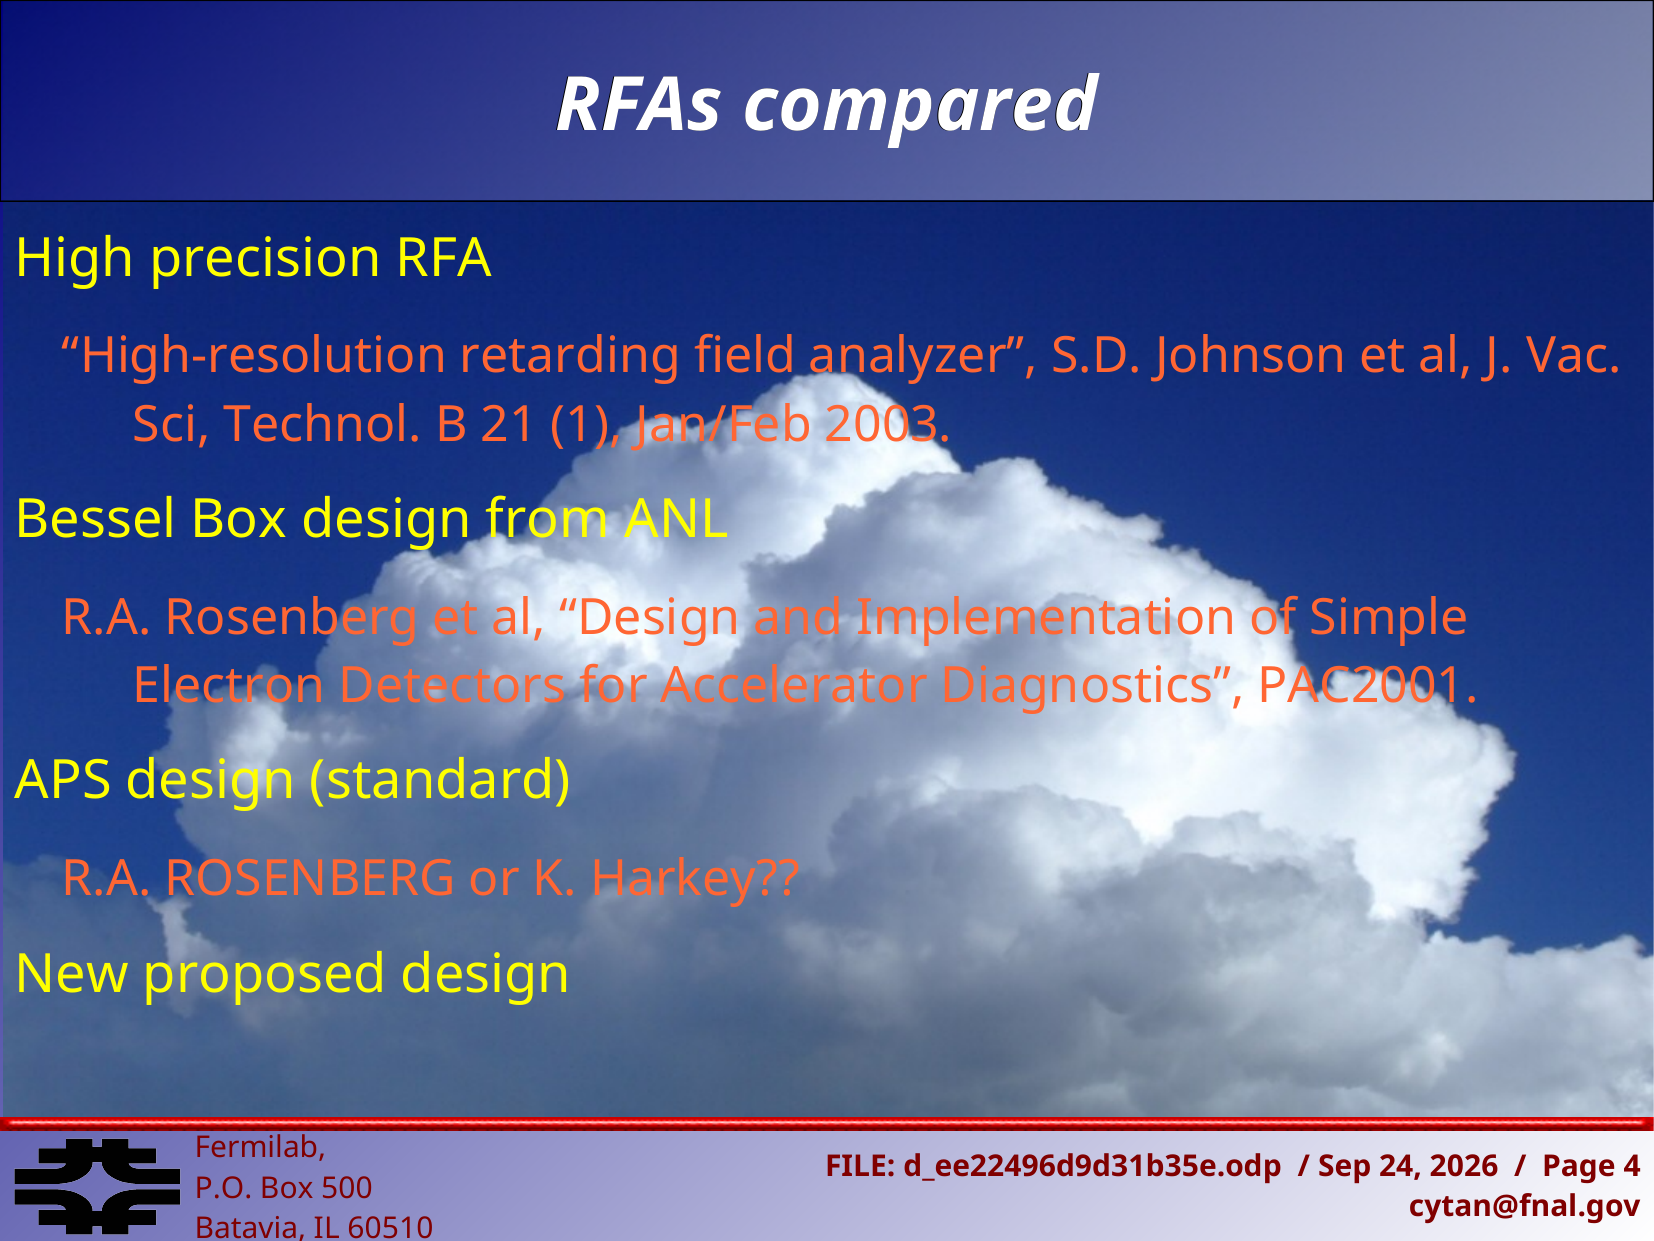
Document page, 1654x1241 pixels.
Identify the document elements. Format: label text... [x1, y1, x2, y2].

list High precision RFA “High-resolution retarding field analyzer”, S.D. Johnson et al, J. Vac. Sci, Technol. B 21 (1), Jan/Feb 2003. Bessel Box design from ANL R.A. Rosenberg et al, “Design and Implementation of Simple Electron Detectors for Accelerator Diagnostics”, PAC2001. APS design (standard) R.A. ROSENBERG​​ or K. Harkey?? New proposed design [2, 218, 1642, 1069]
picture [3, 197, 1653, 201]
picture [3, 1, 1653, 7]
title RFAs compared [0, 7, 1654, 197]
picture [10, 1137, 184, 1236]
picture [0, 202, 1654, 1131]
